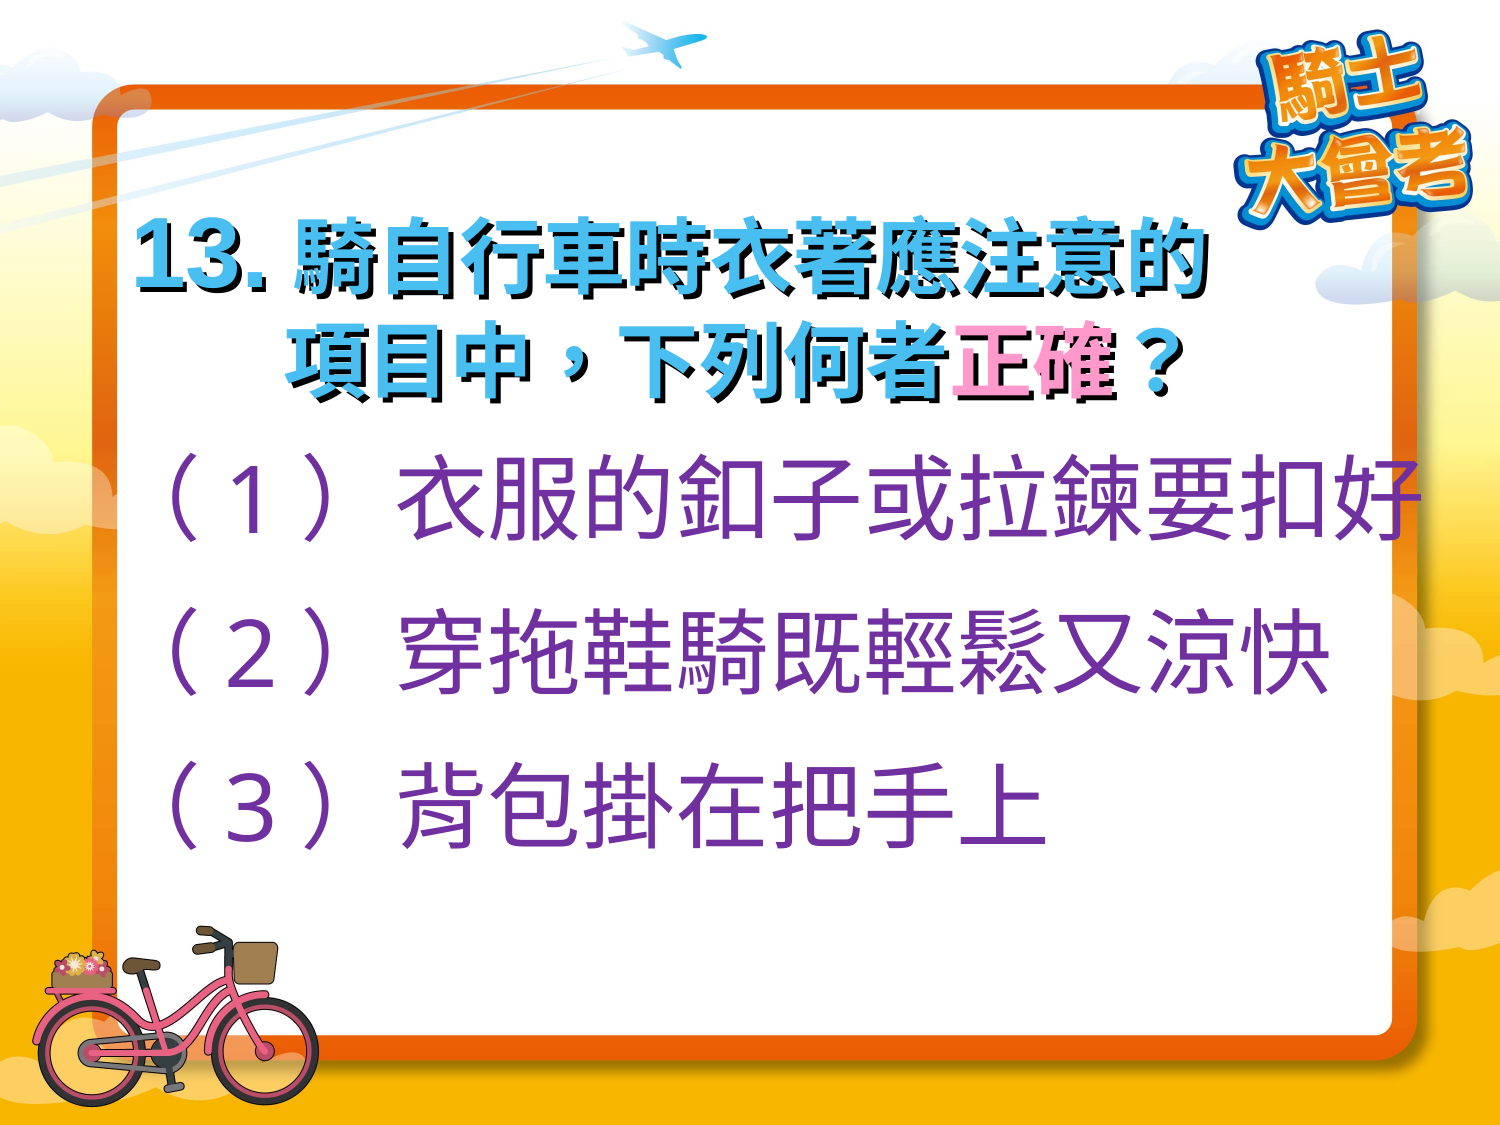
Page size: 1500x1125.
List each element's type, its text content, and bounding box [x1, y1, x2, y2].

text_box （2）穿拖鞋騎既輕鬆又涼快 [100, 586, 1376, 739]
text_box （1）衣服的釦子或拉鍊要扣好 [100, 432, 1459, 551]
text_box 13.騎自行車時衣著應注意的 項目中，下列何者正確？ [130, 187, 1406, 401]
text_box （3）背包掛在把手上 [100, 739, 1436, 858]
